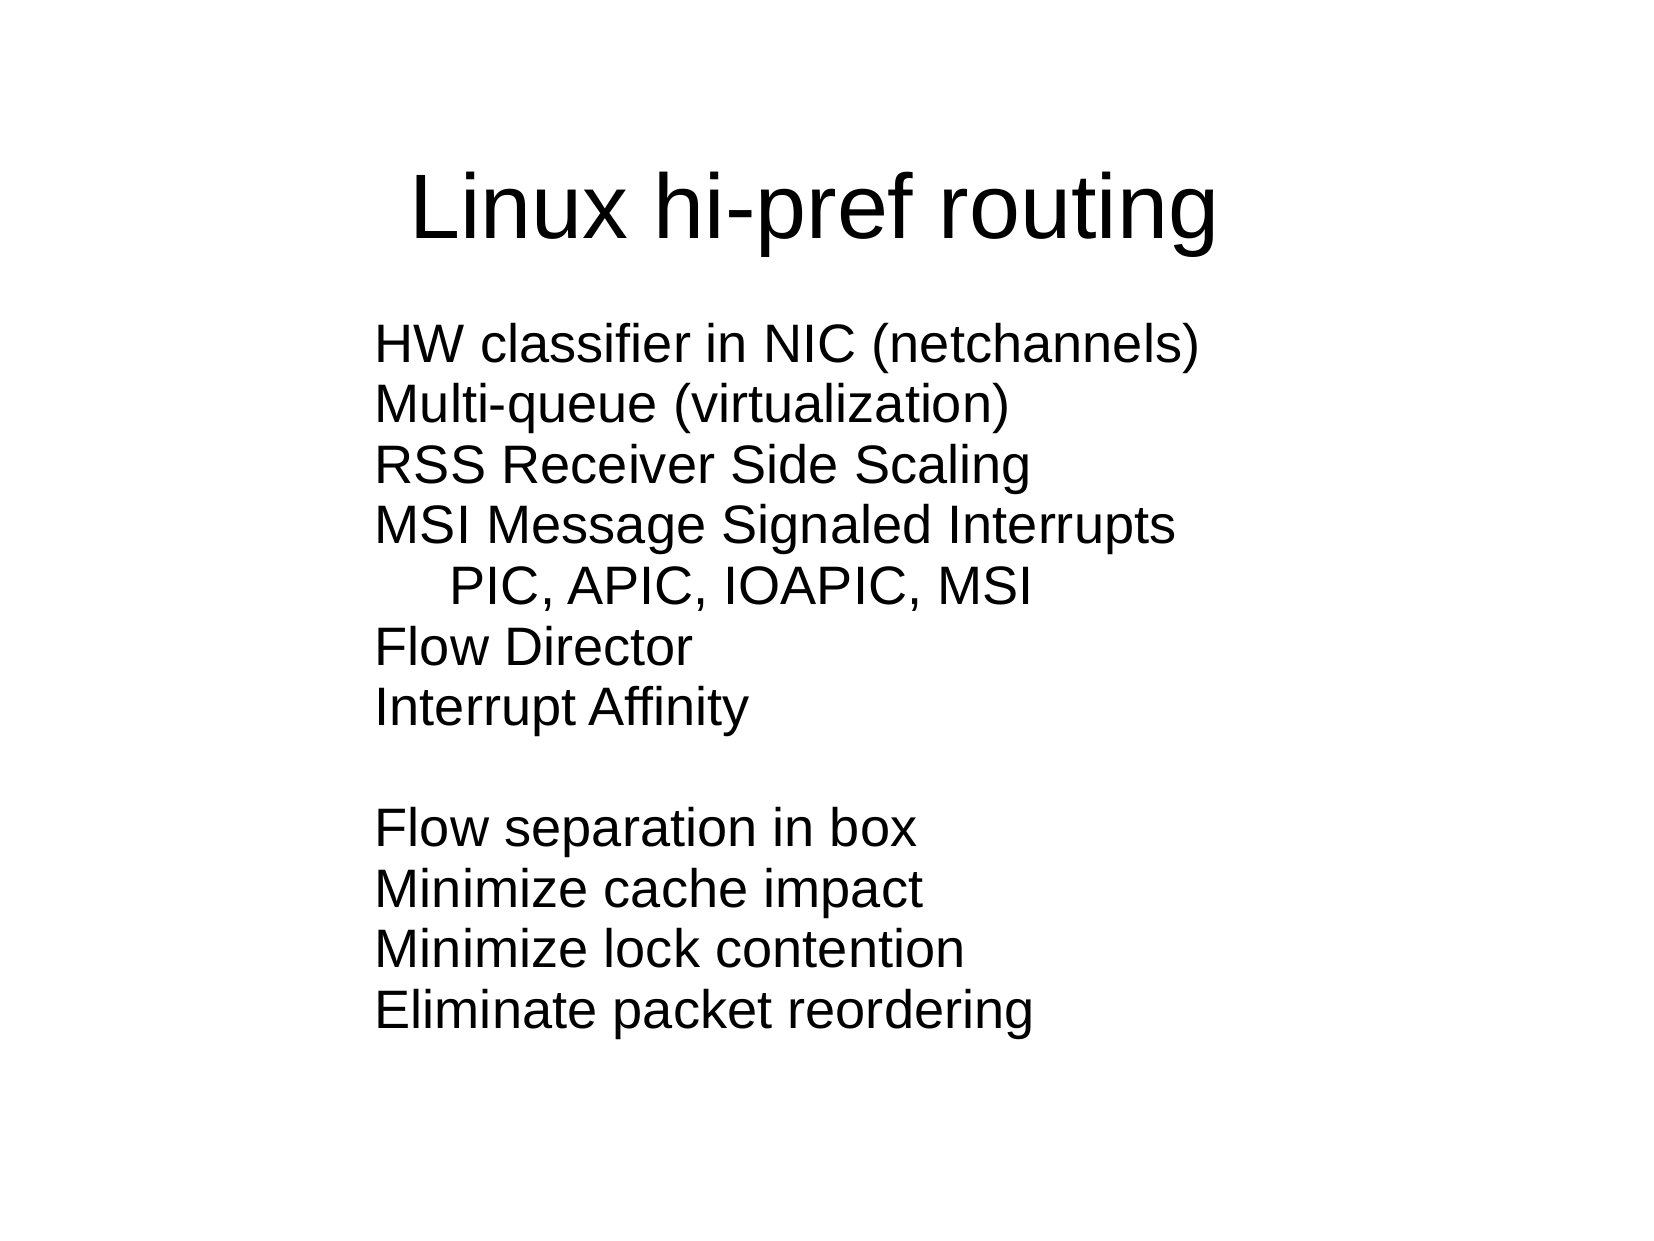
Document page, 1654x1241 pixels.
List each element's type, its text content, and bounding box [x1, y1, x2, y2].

title Linux hi-pref routing [121, 102, 1534, 311]
text_box HW classifier in NIC (netchannels) Multi-queue (virtualization) RSS Receiver Side Scaling MSI Message Signaled Interrupts PIC, APIC, IOAPIC, MSI Flow Director Interrupt Affinity Flow separation in box Minimize cache impact Minimize lock contention Eliminate packet reordering [360, 305, 1217, 1051]
